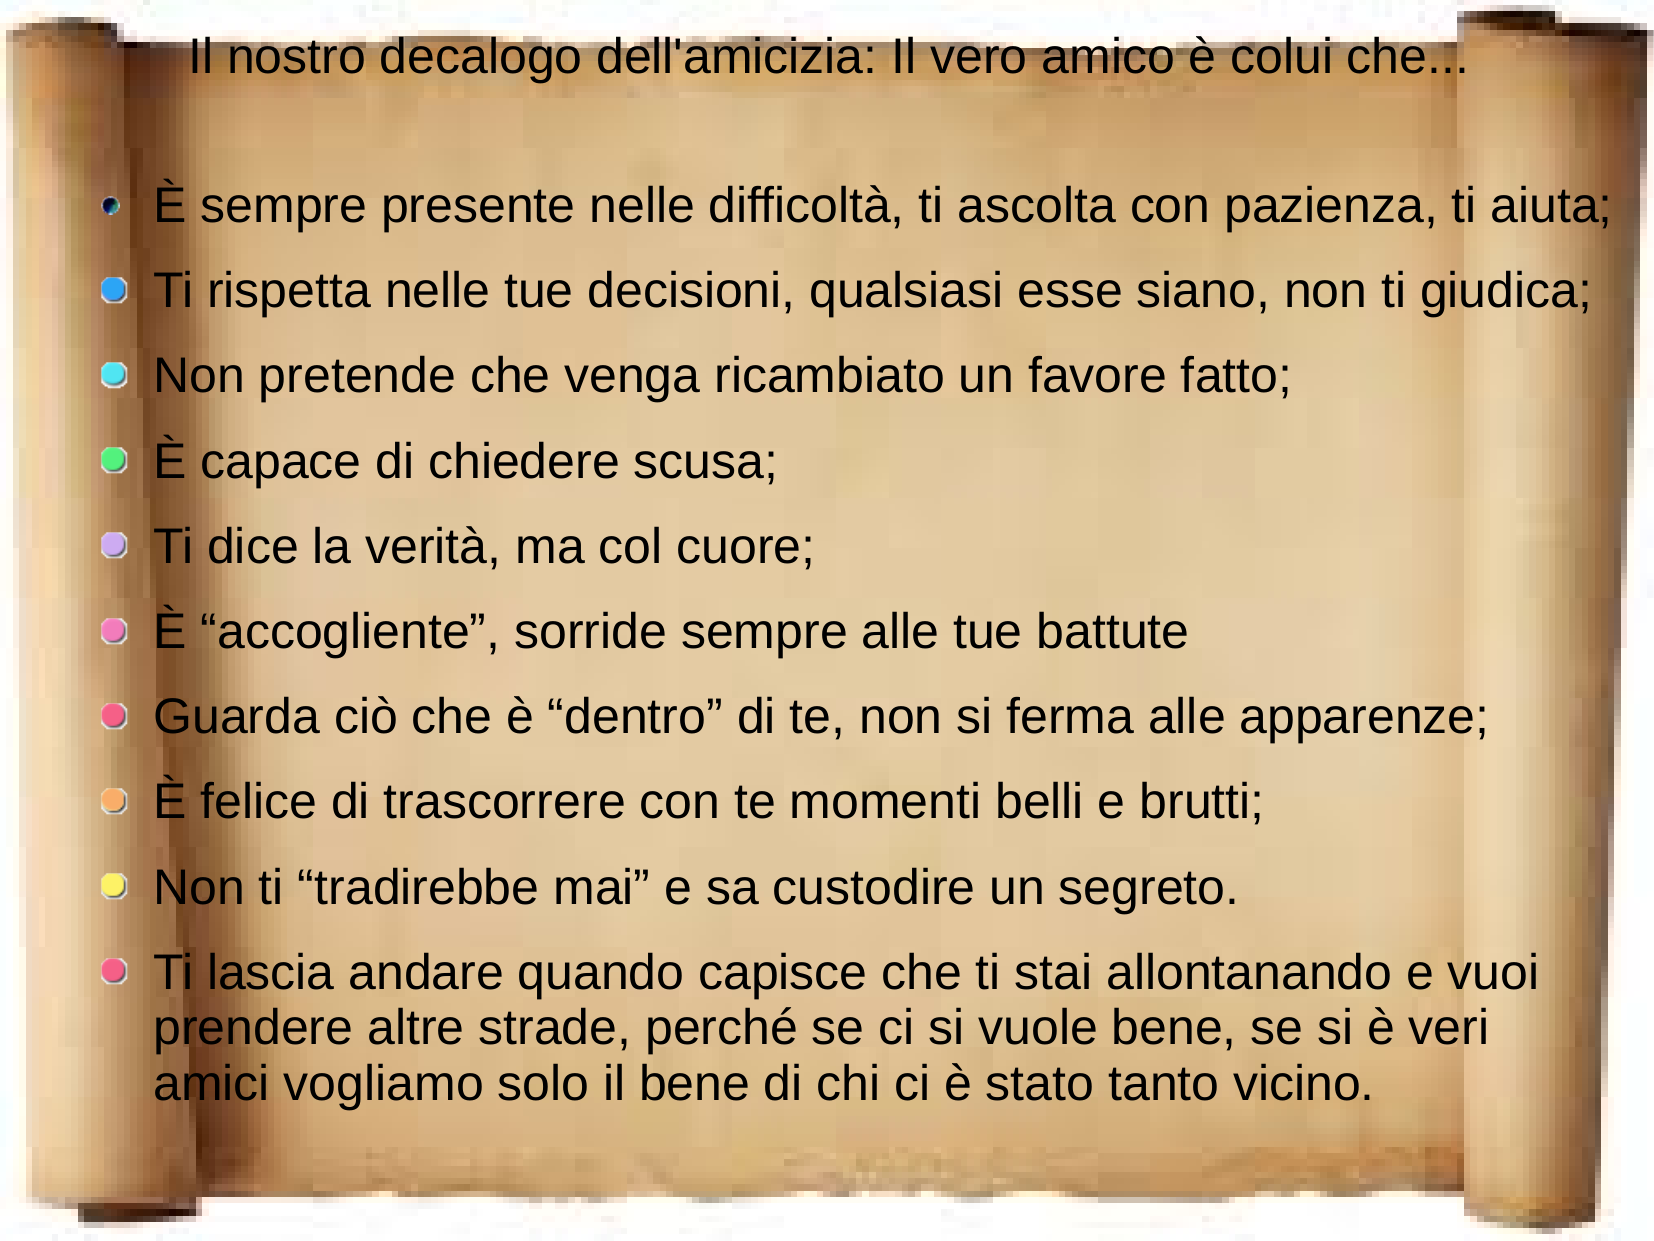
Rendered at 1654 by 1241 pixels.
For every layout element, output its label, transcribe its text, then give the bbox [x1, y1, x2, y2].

list È sempre presente nelle difficoltà, ti ascolta con pazienza, ti aiuta; Ti rispetta nelle tue decisioni, qualsiasi esse siano, non ti giudica; Non pretende che venga ricambiato un favore fatto; È capace di chiedere scusa; Ti dice la verità, ma col cuore; È “accogliente”, sorride sempre alle tue battute Guarda ciò che è “dentro” di te, non si ferma alle apparenze; È felice di trascorrere con te momenti belli e brutti; Non ti “tradirebbe mai” e sa custodire un segreto. Ti lascia andare quando capisce che ti stai allontanando e vuoi prendere altre strade, perché se ci si vuole bene, se si è veri amici vogliamo solo il bene di chi ci è stato tanto vicino. [82, 177, 1619, 1241]
title Il nostro decalogo dell'amicizia: Il vero amico è colui che... [123, 0, 1536, 113]
picture [0, 0, 1654, 1241]
